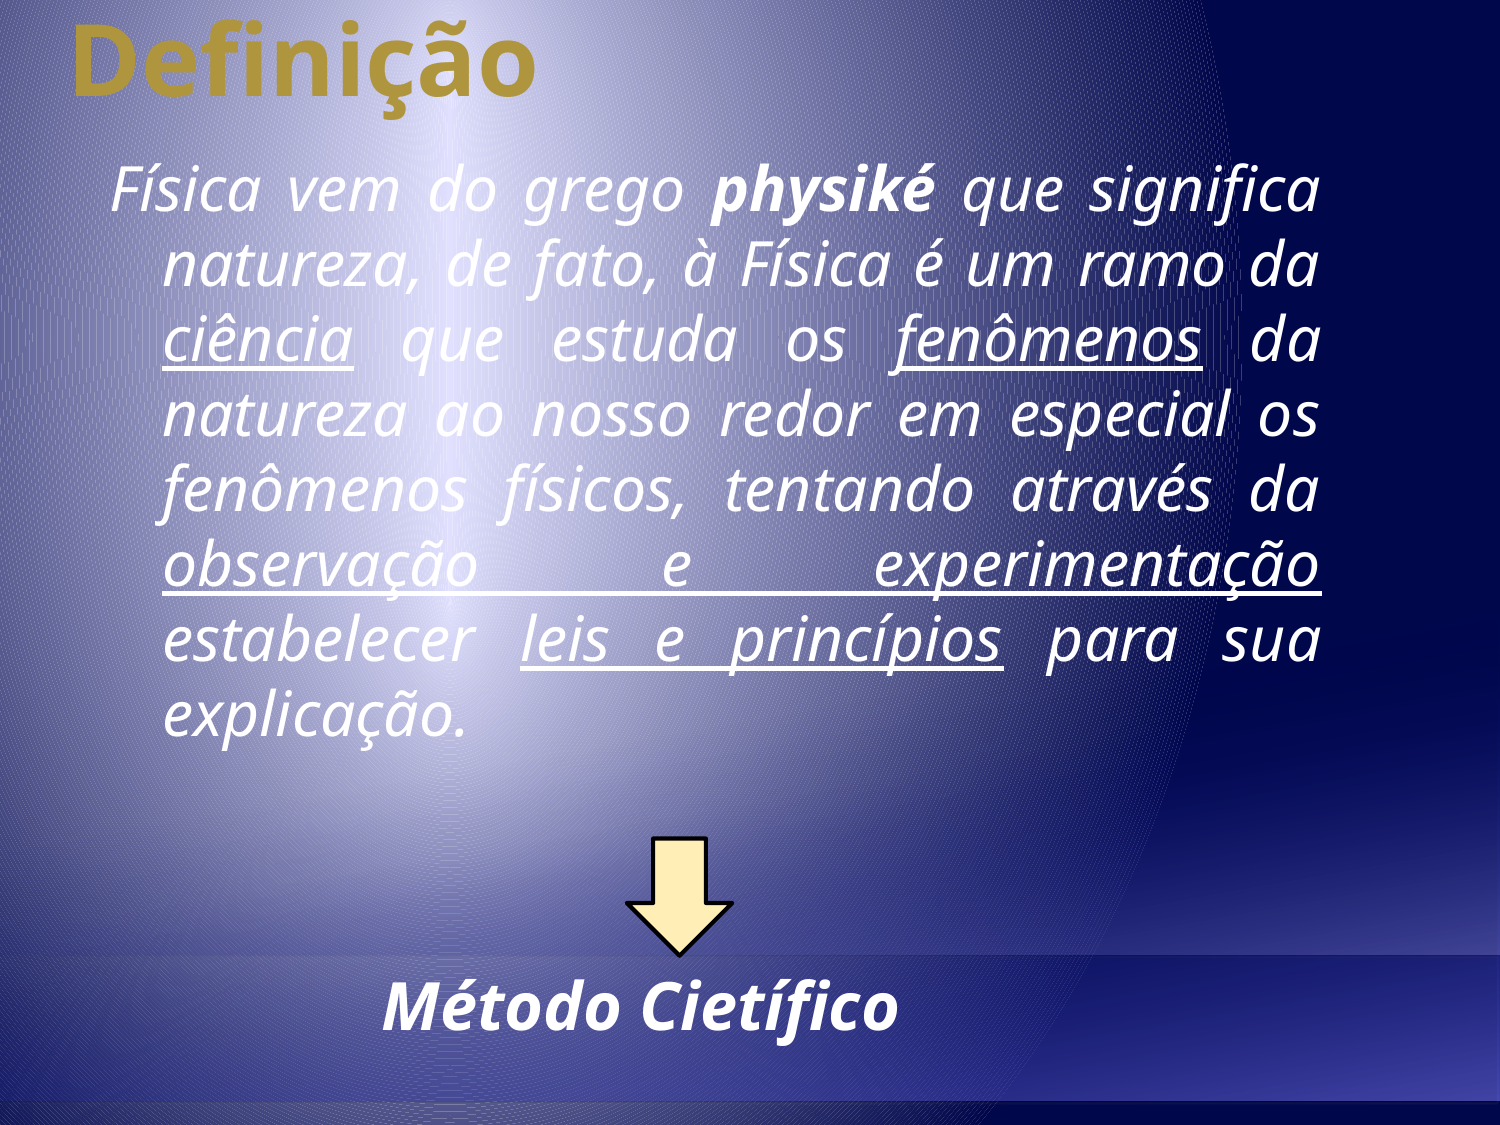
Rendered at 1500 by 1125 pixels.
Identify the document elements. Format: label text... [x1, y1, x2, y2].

text_box Método Cietífico [366, 956, 1105, 1052]
text_box [626, 838, 733, 956]
title Definição [67, 21, 1418, 119]
list Física vem do grego physiké que significa natureza, de fato, à Física é um ramo da ciência que estuda os fenômenos da natureza ao nosso redor em especial os fenômenos físicos, tentando através da observação e experimentação estabelecer leis e princípios para sua explicação. [94, 141, 1337, 817]
